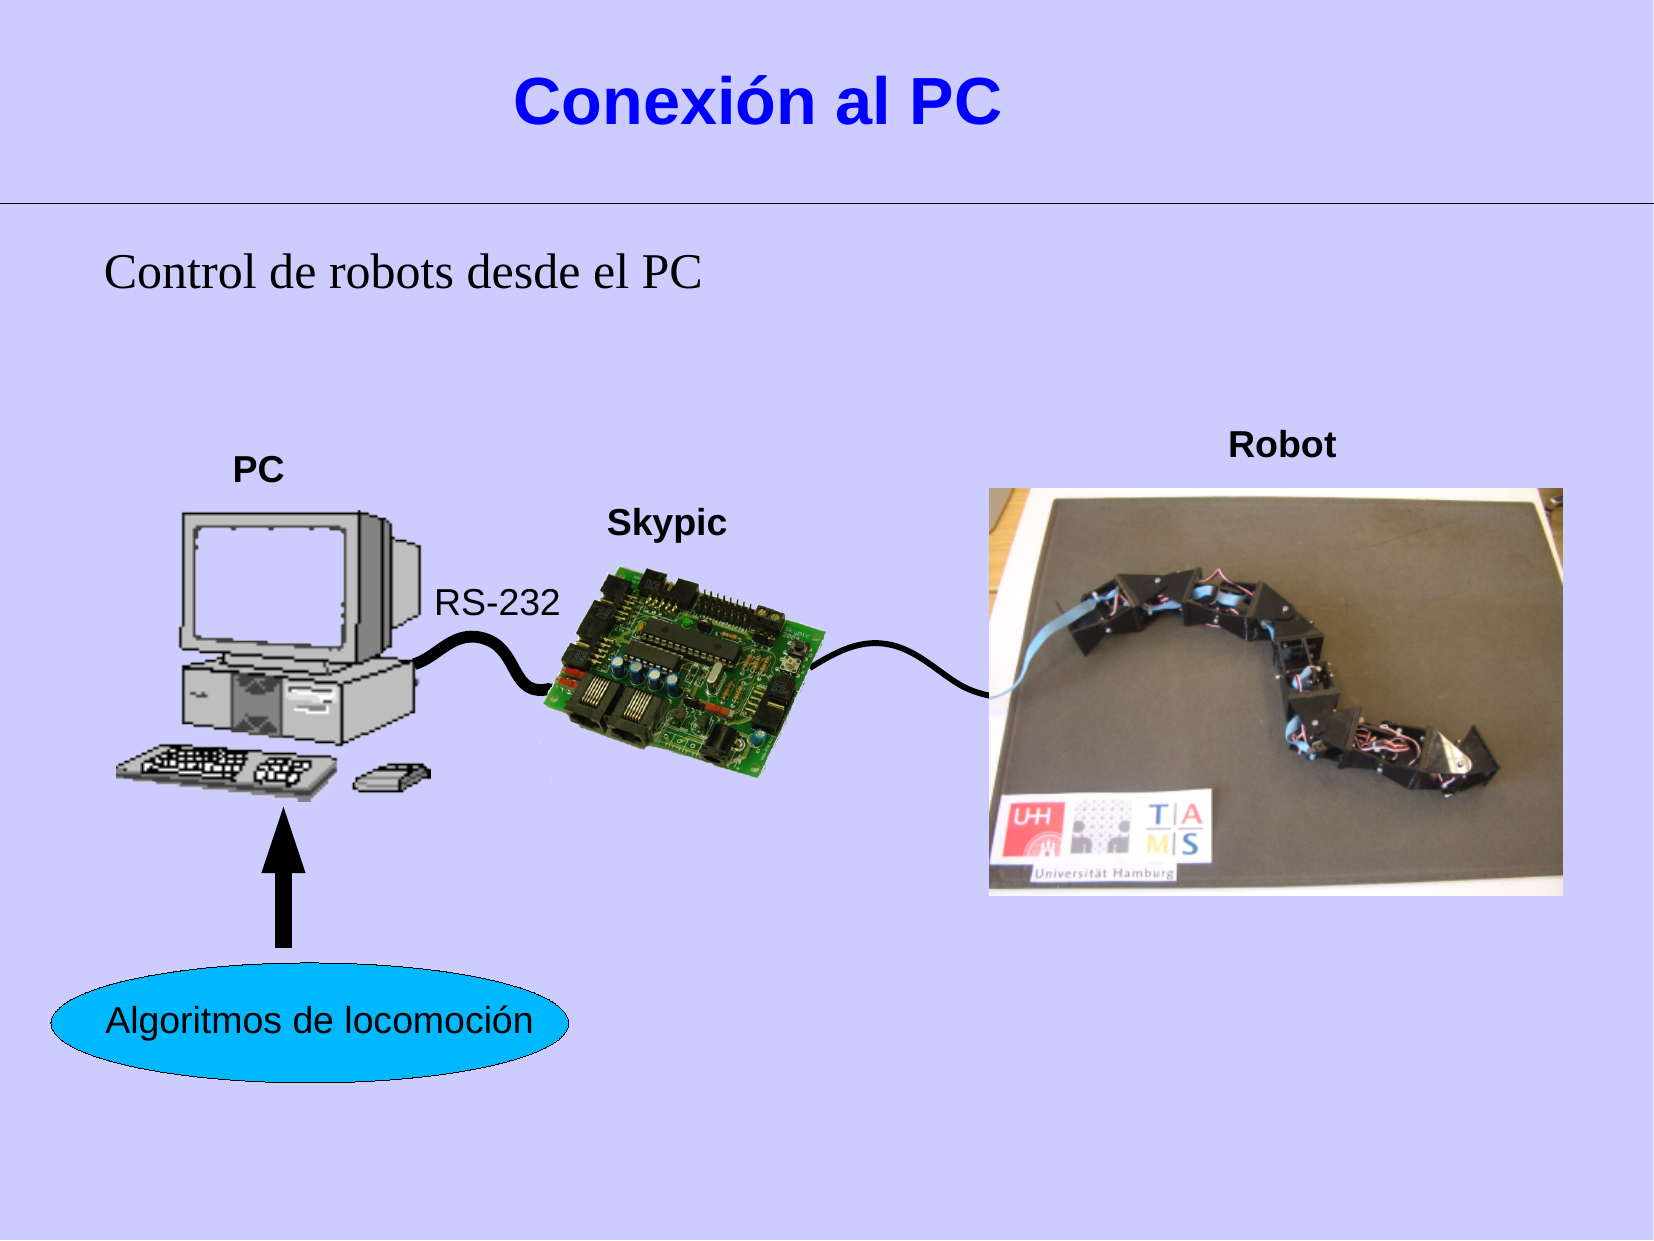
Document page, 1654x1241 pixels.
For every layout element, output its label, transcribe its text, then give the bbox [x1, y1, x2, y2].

text_box Algoritmos de locomoción [105, 999, 534, 1042]
picture [989, 488, 1563, 896]
title Conexión al PC [120, 0, 1396, 191]
text_box Robot [1228, 423, 1337, 466]
text_box PC [232, 448, 285, 491]
text_box [50, 962, 569, 1083]
text_box Control de robots desde el PC [91, 244, 1614, 330]
picture [116, 510, 431, 802]
text_box RS-232 [434, 581, 562, 624]
text_box Skypic [606, 501, 728, 544]
picture [540, 564, 842, 782]
